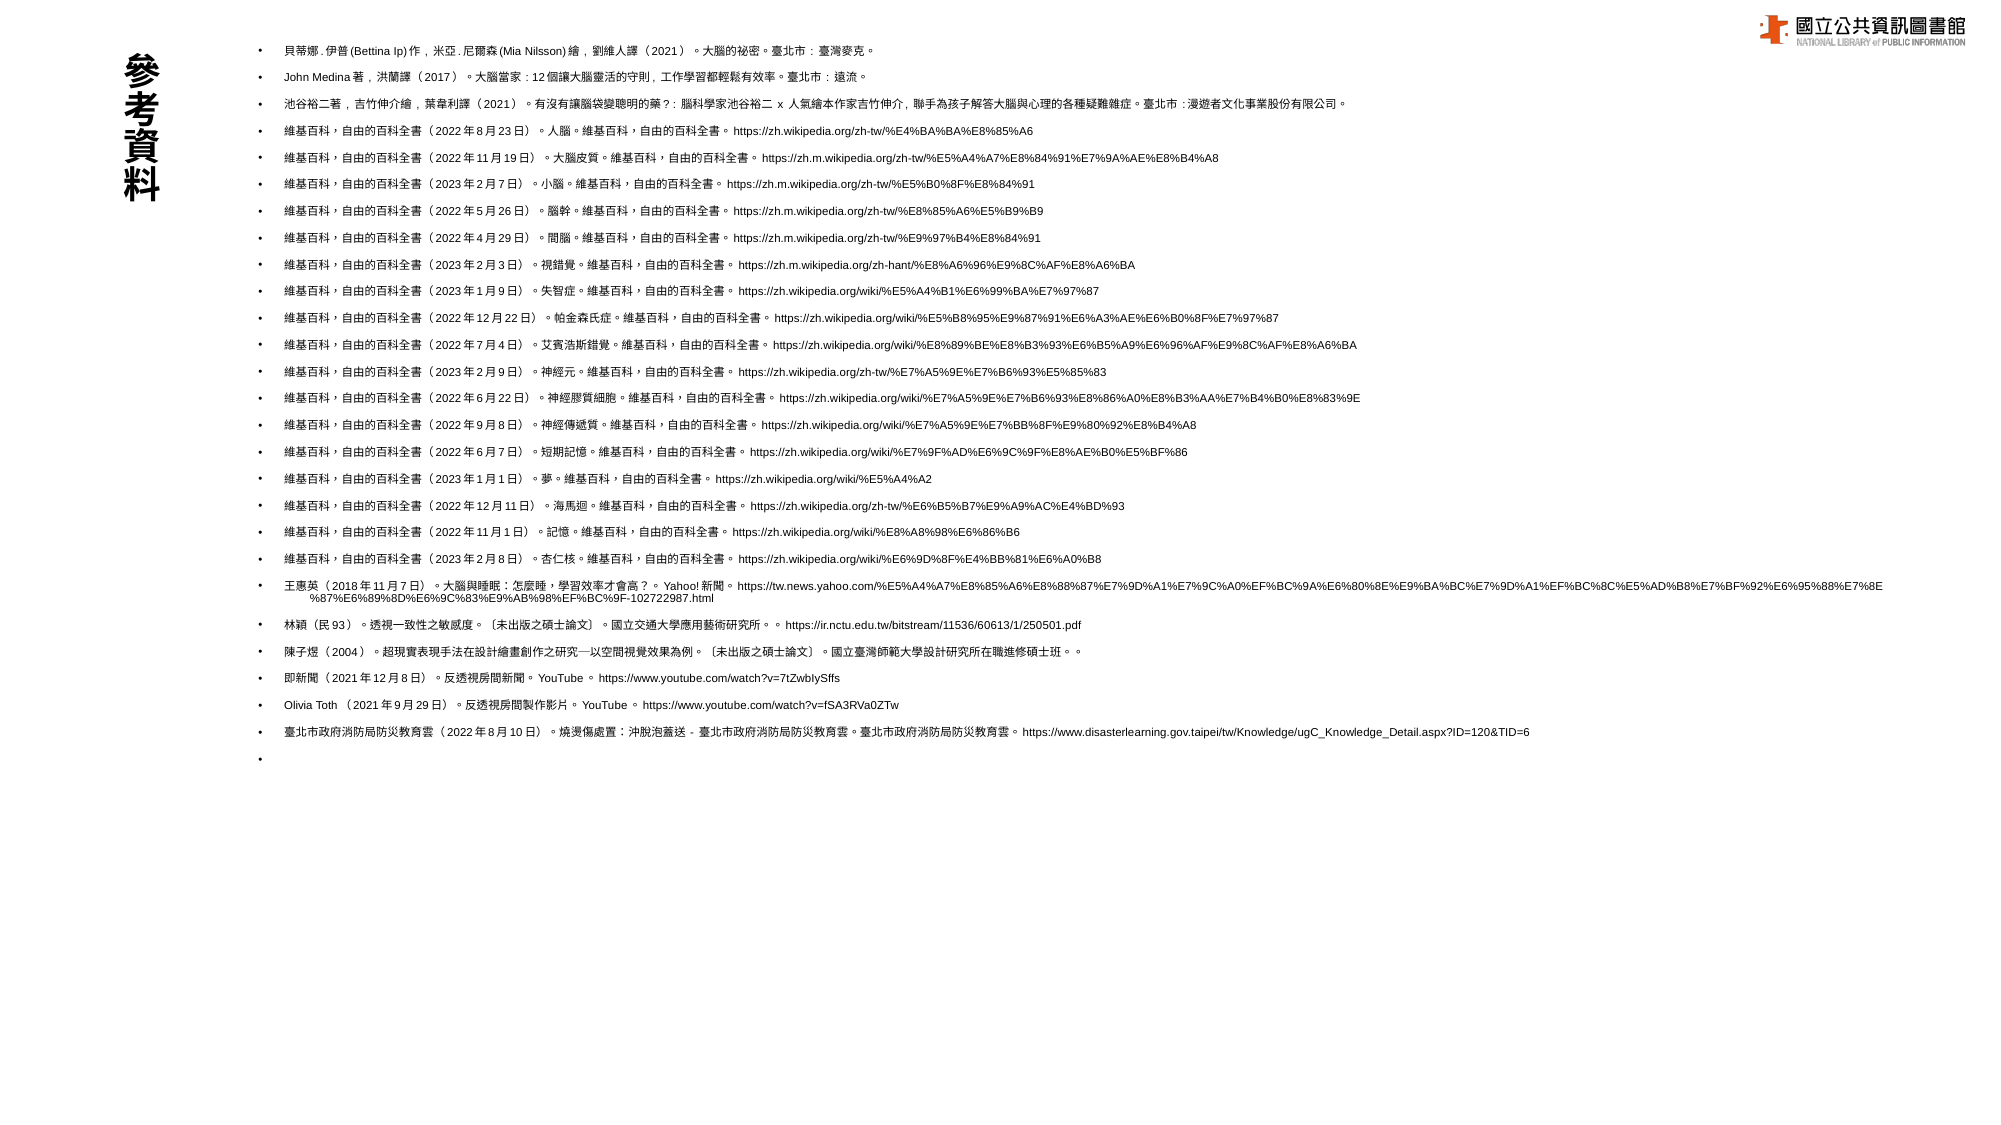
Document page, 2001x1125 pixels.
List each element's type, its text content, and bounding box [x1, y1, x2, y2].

list 貝蒂娜.伊普(Bettina Ip)作 , 米亞.尼爾森(Mia Nilsson)繪 , 劉維人譯（2021）。大腦的祕密。臺北市 : 臺灣麥克。 John Medina著 , 洪蘭譯（2017）。大腦當家 : 12個讓大腦靈活的守則, 工作學習都輕鬆有效率。臺北市 : 遠流。 池谷裕二著 , 吉竹伸介繪 , 葉韋利譯（2021）。有沒有讓腦袋變聰明的藥? : 腦科學家池谷裕二 x 人氣繪本作家吉竹伸介, 聯手為孩子解答大腦與心理的各種疑難雜症。臺北市 :漫遊者文化事業股份有限公司。 維基百科，自由的百科全書（2022年8月23日）。人腦。維基百科，自由的百科全書。https://zh.wikipedia.org/zh-tw/%E4%BA%BA%E8%85%A6 維基百科，自由的百科全書（2022年11月19日）。大腦皮質。維基百科，自由的百科全書。https://zh.m.wikipedia.org/zh-tw/%E5%A4%A7%E8%84%91%E7%9A%AE%E8%B4%A8 維基百科，自由的百科全書（2023年2月7日）。小腦。維基百科，自由的百科全書。https://zh.m.wikipedia.org/zh-tw/%E5%B0%8F%E8%84%91 維基百科，自由的百科全書（2022年5月26日）。腦幹。維基百科，自由的百科全書。https://zh.m.wikipedia.org/zh-tw/%E8%85%A6%E5%B9%B9 維基百科，自由的百科全書（2022年4月29日）。間腦。維基百科，自由的百科全書。https://zh.m.wikipedia.org/zh-tw/%E9%97%B4%E8%84%91 維基百科，自由的百科全書（2023年2月3日）。視錯覺。維基百科，自由的百科全書。https://zh.m.wikipedia.org/zh-hant/%E8%A6%96%E9%8C%AF%E8%A6%BA 維基百科，自由的百科全書（2023年1月9日）。失智症。維基百科，自由的百科全書。https://zh.wikipedia.org/wiki/%E5%A4%B1%E6%99%BA%E7%97%87 維基百科，自由的百科全書（2022年12月22日）。帕金森氏症。維基百科，自由的百科全書。https://zh.wikipedia.org/wiki/%E5%B8%95%E9%87%91%E6%A3%AE%E6%B0%8F%E7%97%87 維基百科，自由的百科全書（2022年7月4日）。艾賓浩斯錯覺。維基百科，自由的百科全書。https://zh.wikipedia.org/wiki/%E8%89%BE%E8%B3%93%E6%B5%A9%E6%96%AF%E9%8C%AF%E8%A6%BA 維基百科，自由的百科全書（2023年2月9日）。神經元。維基百科，自由的百科全書。https://zh.wikipedia.org/zh-tw/%E7%A5%9E%E7%B6%93%E5%85%83 維基百科，自由的百科全書（2022年6月22日）。神經膠質細胞。維基百科，自由的百科全書。https://zh.wikipedia.org/wiki/%E7%A5%9E%E7%B6%93%E8%86%A0%E8%B3%AA%E7%B4%B0%E8%83%9E 維基百科，自由的百科全書（2022年9月8日）。神經傳遞質。維基百科，自由的百科全書。https://zh.wikipedia.org/wiki/%E7%A5%9E%E7%BB%8F%E9%80%92%E8%B4%A8 維基百科，自由的百科全書（2022年6月7日）。短期記憶。維基百科，自由的百科全書。https://zh.wikipedia.org/wiki/%E7%9F%AD%E6%9C%9F%E8%AE%B0%E5%BF%86 維基百科，自由的百科全書（2023年1月1日）。夢。維基百科，自由的百科全書。https://zh.wikipedia.org/wiki/%E5%A4%A2 維基百科，自由的百科全書（2022年12月11日）。海馬迴。維基百科，自由的百科全書。https://zh.wikipedia.org/zh-tw/%E6%B5%B7%E9%A9%AC%E4%BD%93 維基百科，自由的百科全書（2022年11月1日）。記憶。維基百科，自由的百科全書。https://zh.wikipedia.org/wiki/%E8%A8%98%E6%86%B6 維基百科，自由的百科全書（2023年2月8日）。杏仁核。維基百科，自由的百科全書。https://zh.wikipedia.org/wiki/%E6%9D%8F%E4%BB%81%E6%A0%B8 王惠英（2018年11月7日）。大腦與睡眠：怎麼睡，學習效率才會高？。Yahoo!新聞。https://tw.news.yahoo.com/%E5%A4%A7%E8%85%A6%E8%88%87%E7%9D%A1%E7%9C%A0%EF%BC%9A%E6%80%8E%E9%BA%BC%E7%9D%A1%EF%BC%8C%E5%AD%B8%E7%BF%92%E6%95%88%E7%8E%87%E6%89%8D%E6%9C%83%E9%AB%98%EF%BC%9F-102722987.html 林穎（民93）。透視一致性之敏感度。〔未出版之碩士論文〕。國立交通大學應用藝術研究所。。https://ir.nctu.edu.tw/bitstream/11536/60613/1/250501.pdf 陳子煜（2004）。超現實表現手法在設計繪畫創作之研究─以空間視覺效果為例。〔未出版之碩士論文〕。國立臺灣師範大學設計研究所在職進修碩士班。。 即新聞（2021年12月8日）。反透視房間新聞。YouTube。https://www.youtube.com/watch?v=7tZwbIySffs Olivia Toth（2021年9月29日）。反透視房間製作影片。YouTube。https://www.youtube.com/watch?v=fSA3RVa0ZTw 臺北市政府消防局防災教育雲（2022年8月10日）。燒燙傷處置：沖脫泡蓋送 - 臺北市政府消防局防災教育雲。臺北市政府消防局防災教育雲。https://www.disasterlearning.gov.taipei/tw/Knowledge/ugC_Knowledge_Detail.aspx?ID=120&TID=6 [243, 37, 1969, 752]
text_box 參考資料 [94, 37, 171, 501]
